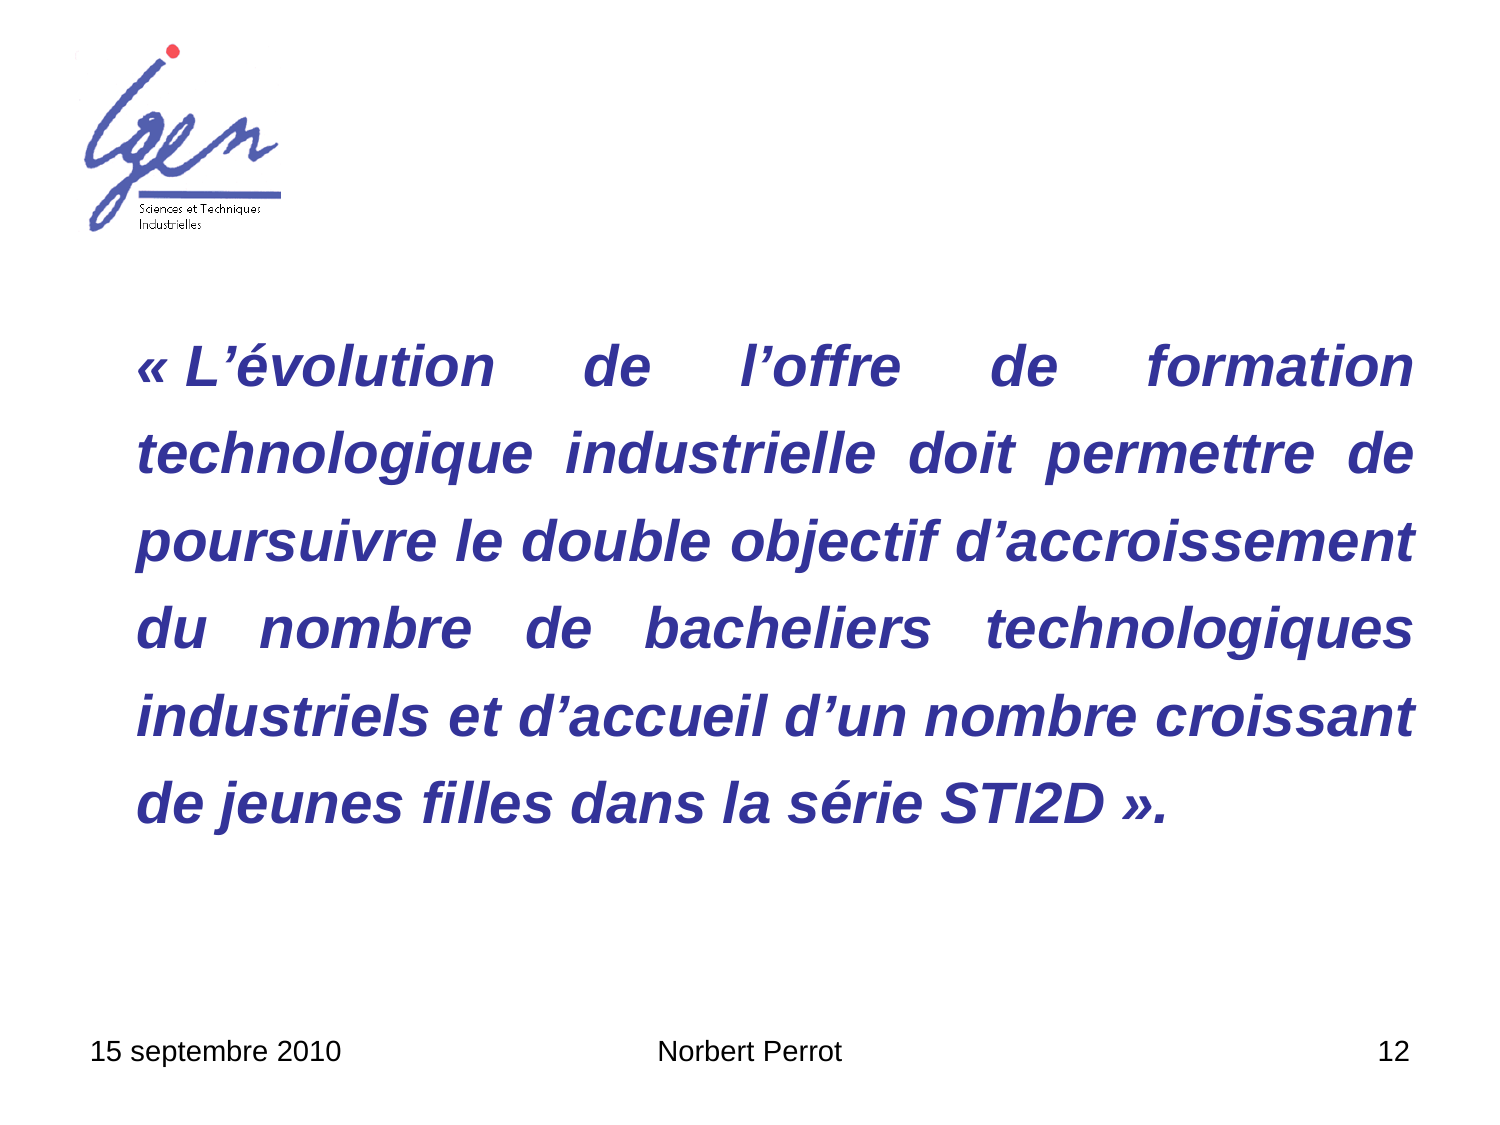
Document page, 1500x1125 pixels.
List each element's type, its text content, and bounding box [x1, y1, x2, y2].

text_box 15 septembre 2010 [74, 1024, 426, 1103]
text_box <numéro> [1074, 1024, 1426, 1103]
text_box « L’évolution de l’offre de formation technologique industrielle doit permettre de poursuivre le double objectif d’accroissement du nombre de bacheliers technologiques industriels et d’accueil d’un nombre croissant de jeunes filles dans la série STI2D ». [121, 303, 1432, 844]
text_box Norbert Perrot [512, 1024, 988, 1103]
picture [75, 42, 281, 235]
